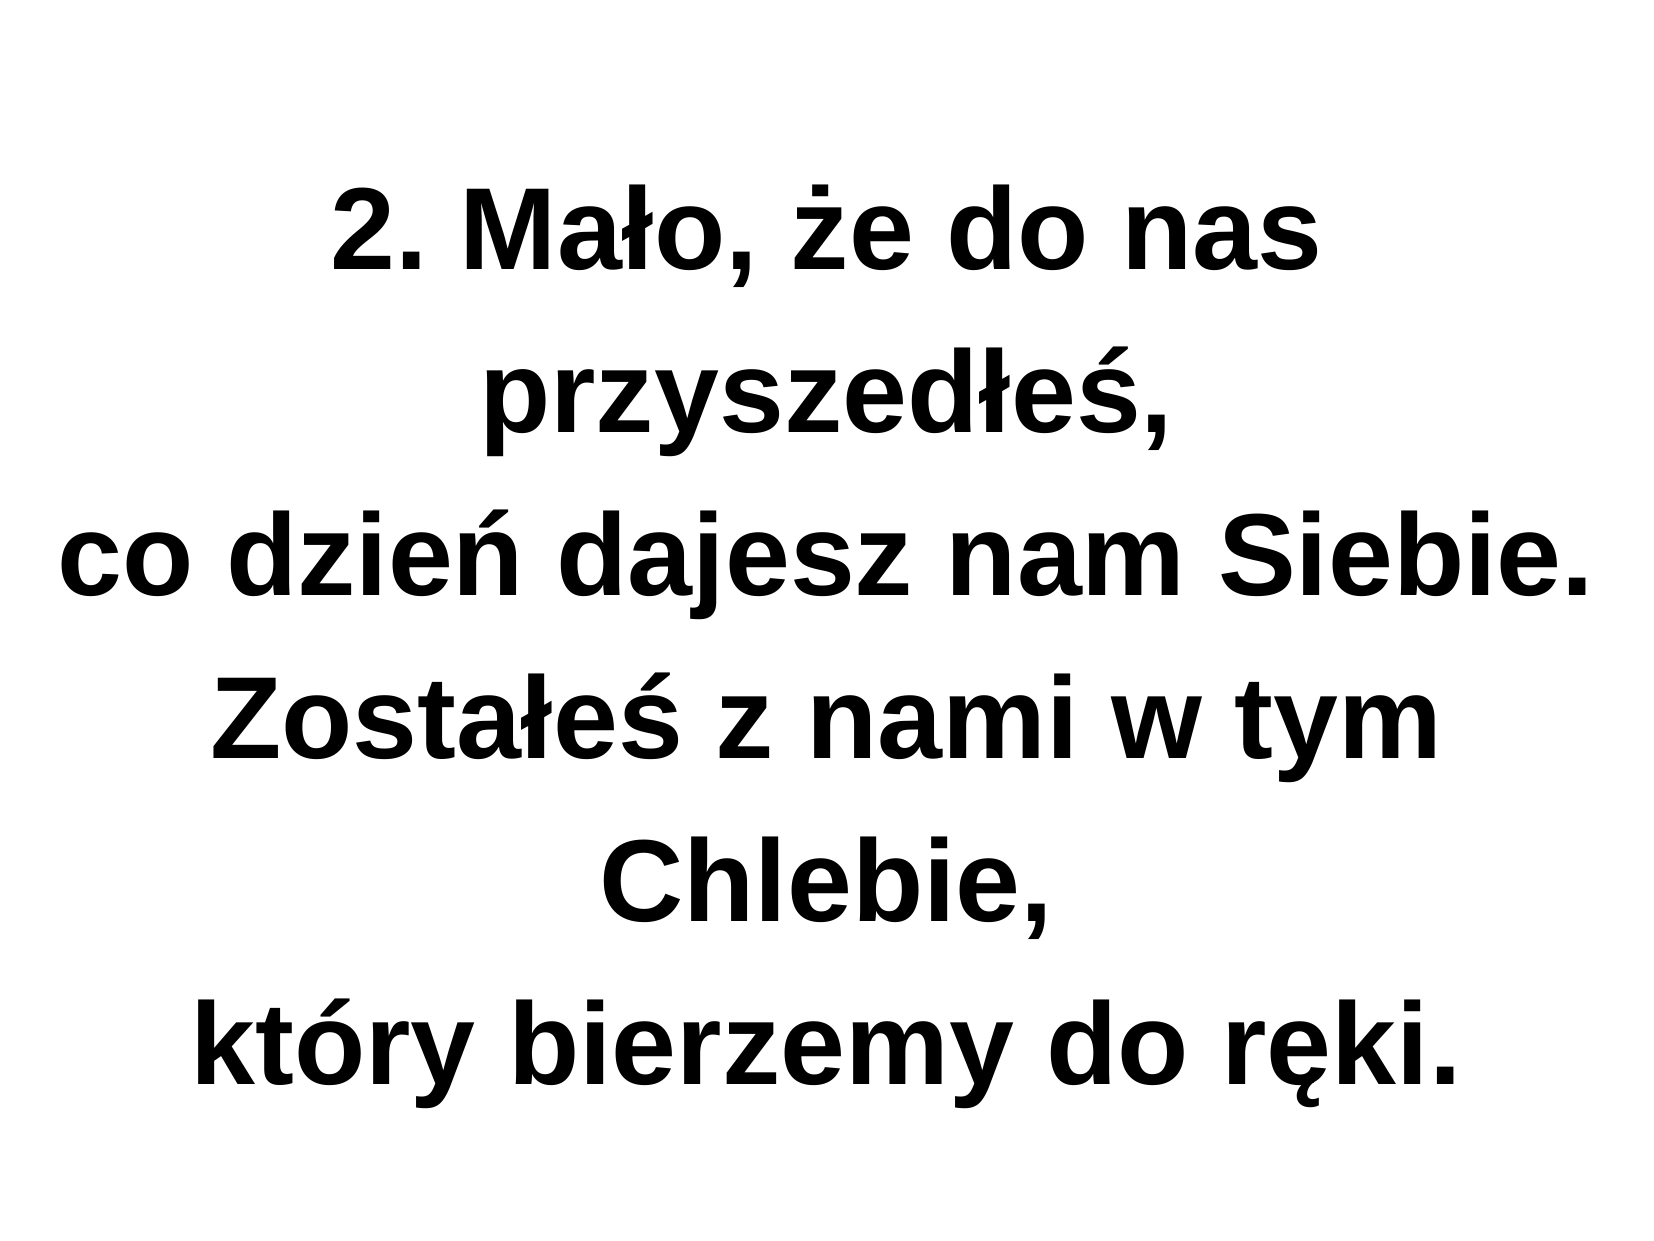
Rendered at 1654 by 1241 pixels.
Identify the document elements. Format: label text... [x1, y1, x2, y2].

subtitle 2. Mało, że do nas przyszedłeś, co dzień dajesz nam Siebie. Zostałeś z nami w tym Chlebie, który bierzemy do ręki. [0, 0, 1654, 1241]
